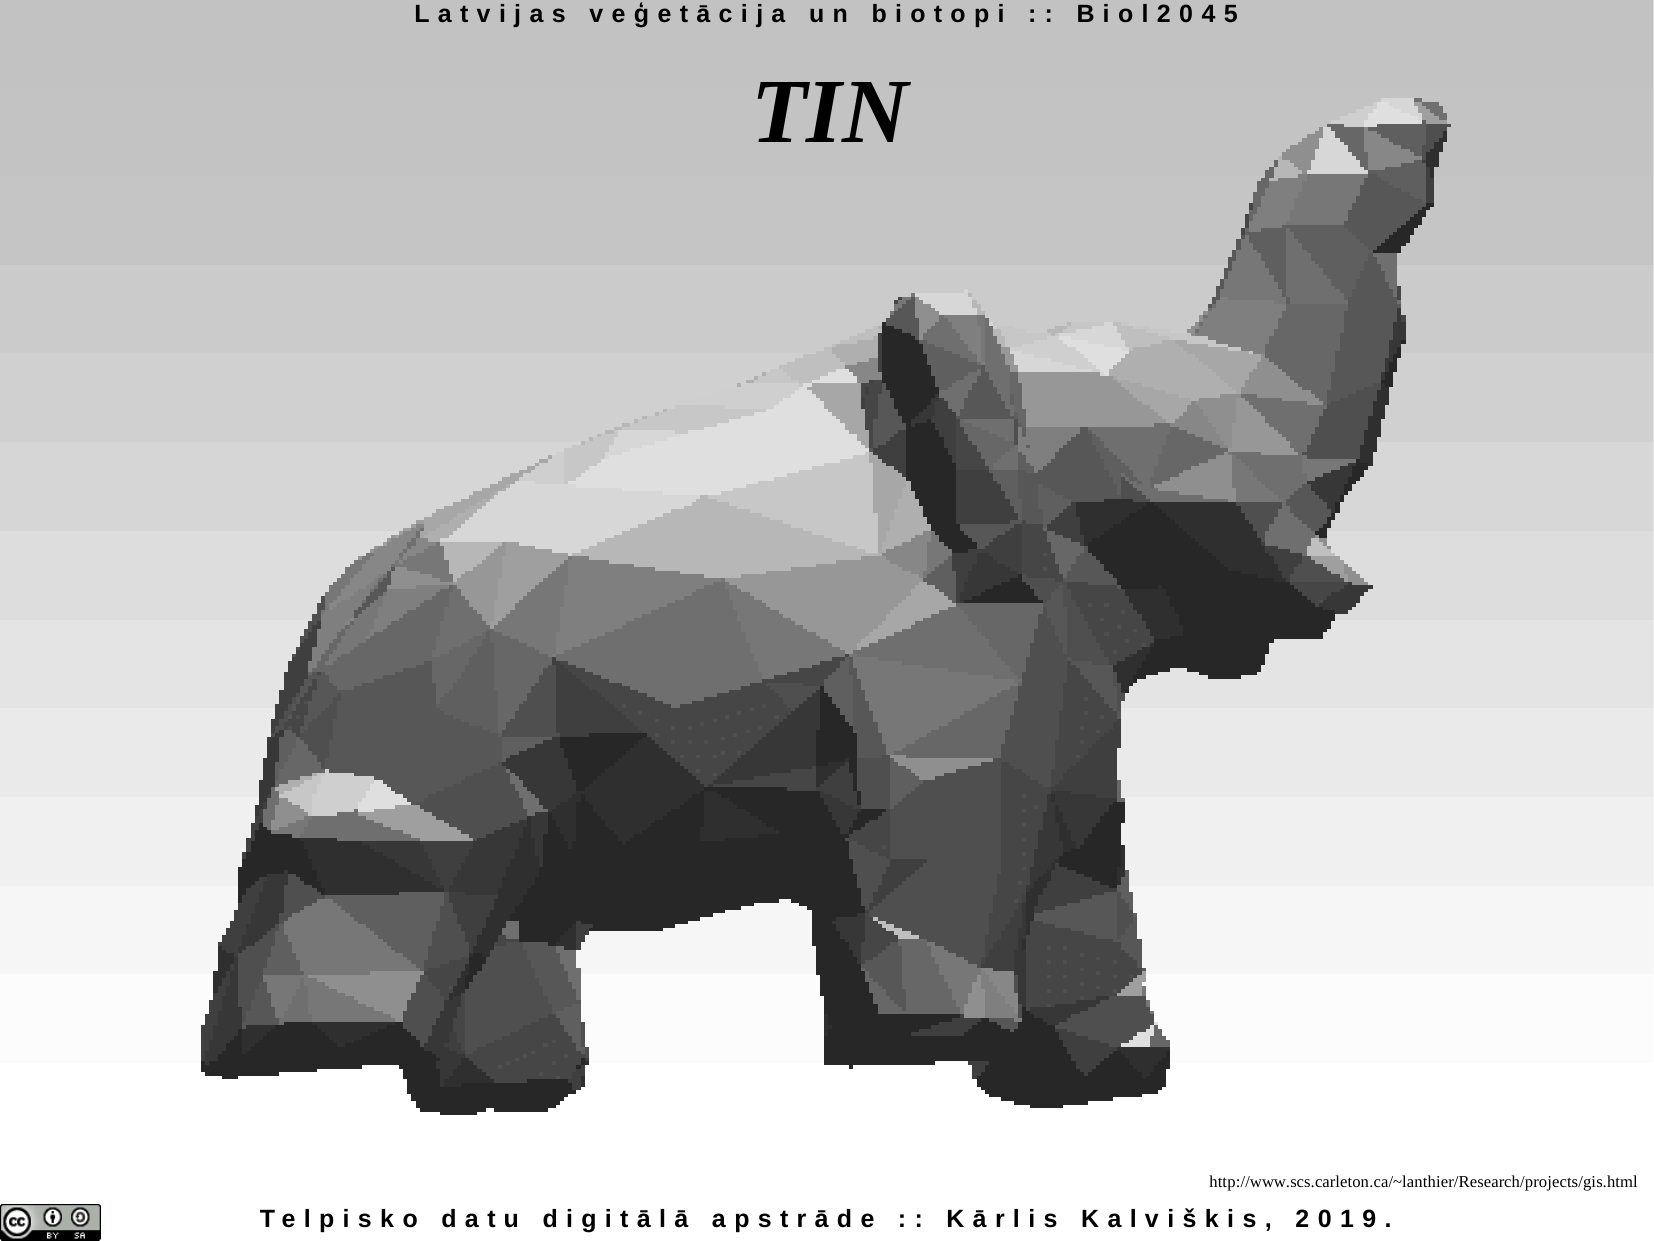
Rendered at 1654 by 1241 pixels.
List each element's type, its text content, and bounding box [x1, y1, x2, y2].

text_box http://www.scs.carleton.ca/~lanthier/Research/projects/gis.html [1194, 1165, 1653, 1199]
title TIN [34, 61, 1626, 296]
picture [0, 0, 1654, 1241]
